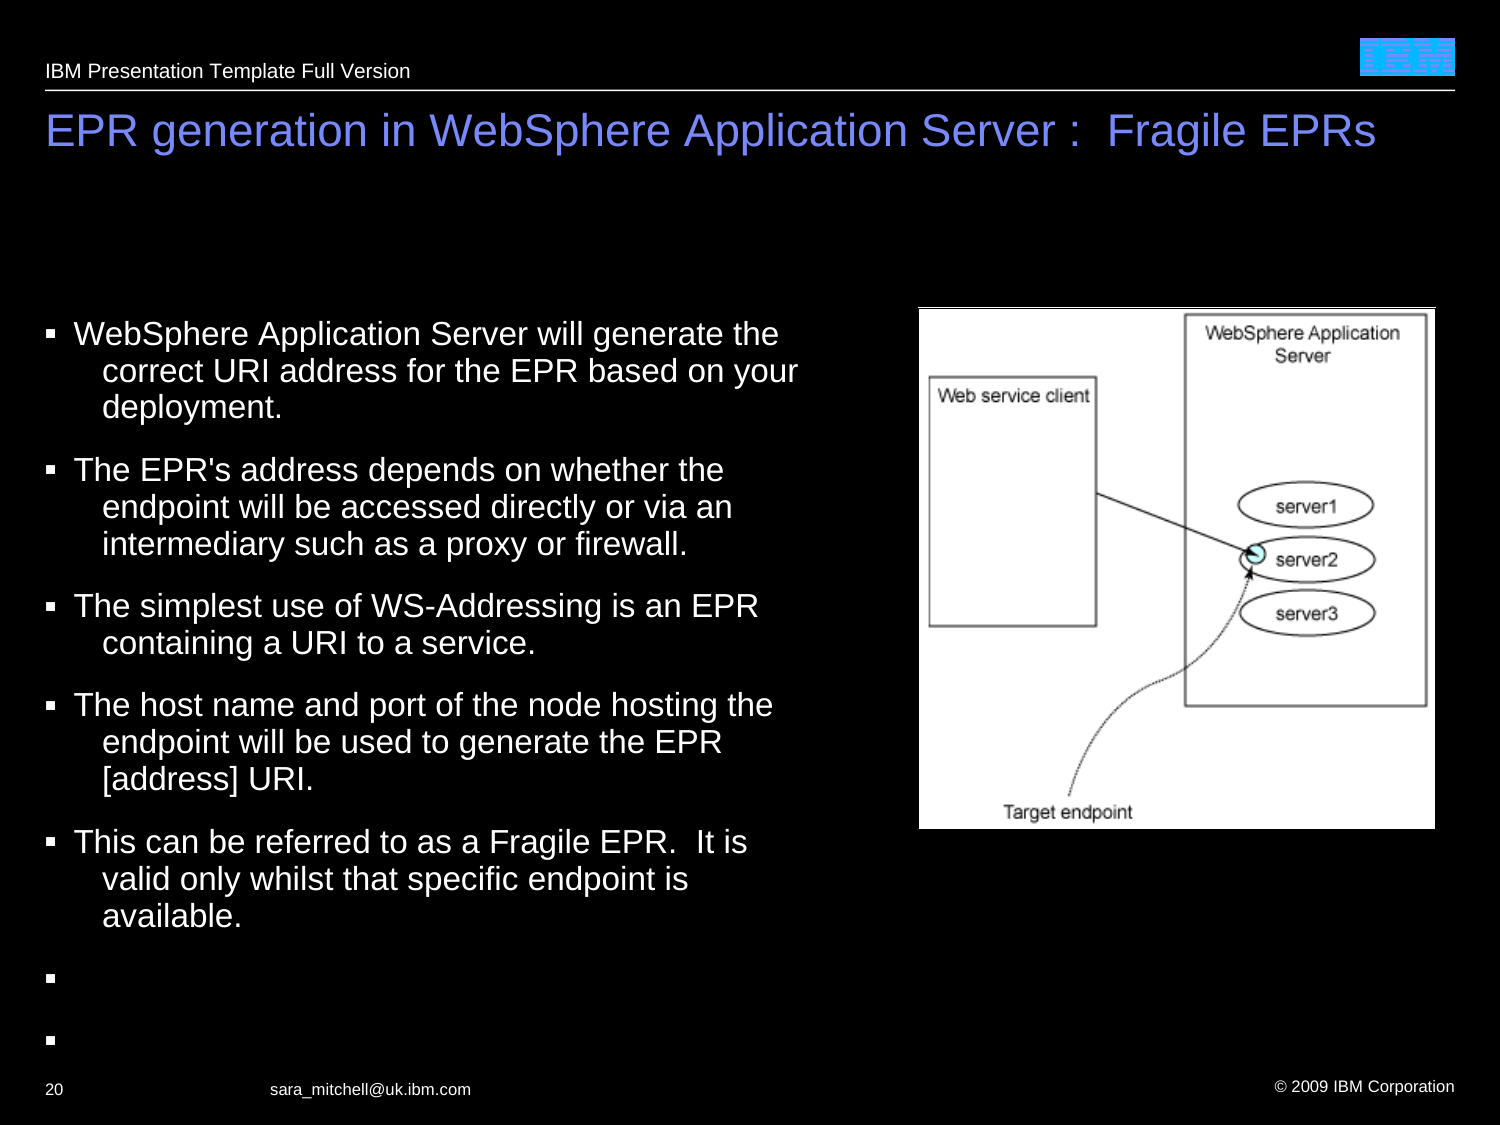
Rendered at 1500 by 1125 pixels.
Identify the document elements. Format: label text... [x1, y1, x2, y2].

text_box IBM Presentation Template Full Version [30, 37, 1306, 83]
picture [918, 307, 1436, 830]
list WebSphere Application Server will generate the correct URI address for the EPR based on your deployment. The EPR's address depends on whether the endpoint will be accessed directly or via an intermediary such as a proxy or firewall. The simplest use of WS-Addressing is an EPR containing a URI to a service. The host name and port of the node hosting the endpoint will be used to generate the EPR [address] URI. This can be referred to as a Fragile EPR. It is valid only whilst that specific endpoint is available. [30, 307, 819, 1058]
title EPR generation in WebSphere Application Server : Fragile EPRs [30, 97, 1456, 218]
